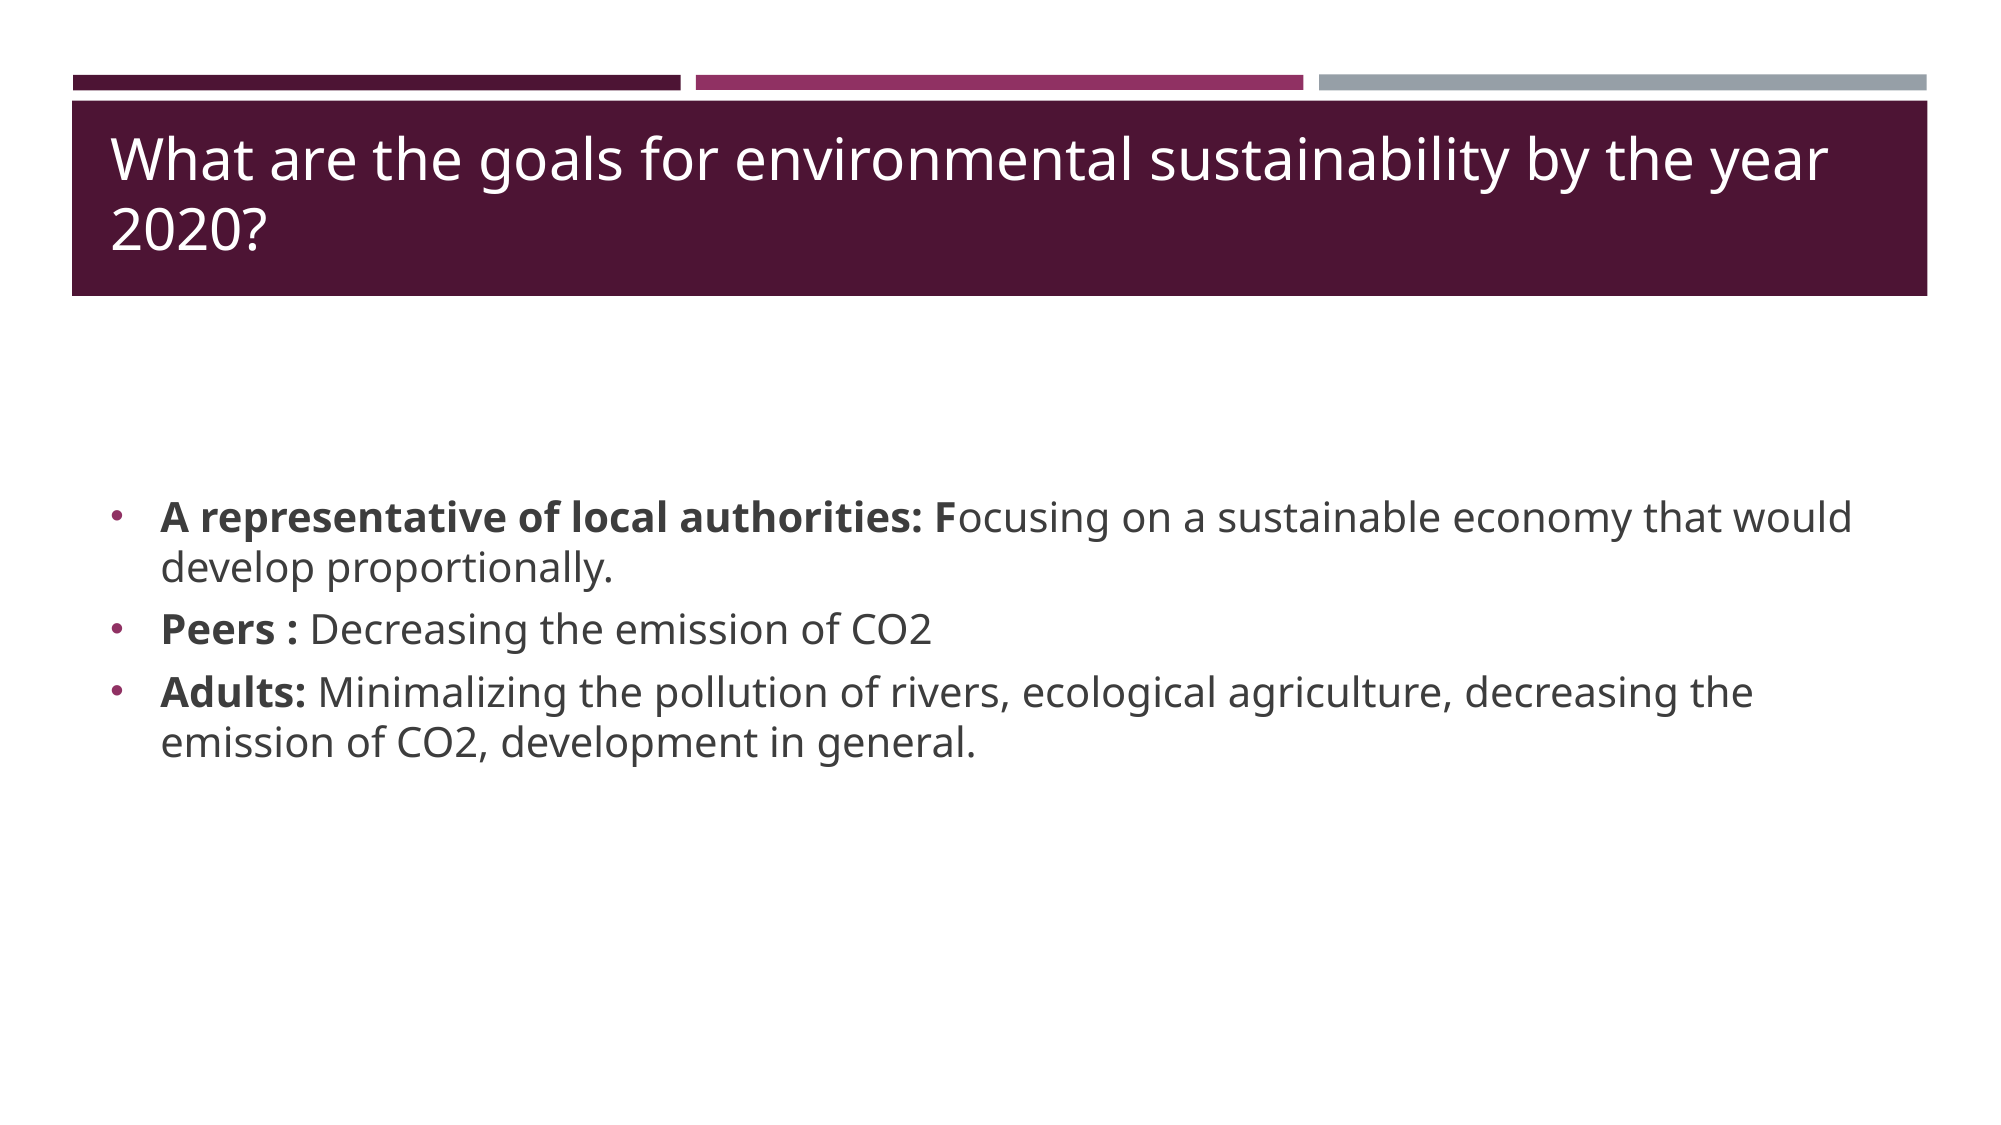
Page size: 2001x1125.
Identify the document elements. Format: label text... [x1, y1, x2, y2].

title What are the goals for environmental sustainability by the year 2020? [95, 115, 1905, 282]
list A representative of local authorities: Focusing on a sustainable economy that would develop proportionally. Peers : Decreasing the emission of CO2 Adults: Minimalizing the pollution of rivers, ecological agriculture, decreasing the emission of CO2, development in general. [95, 357, 1905, 962]
